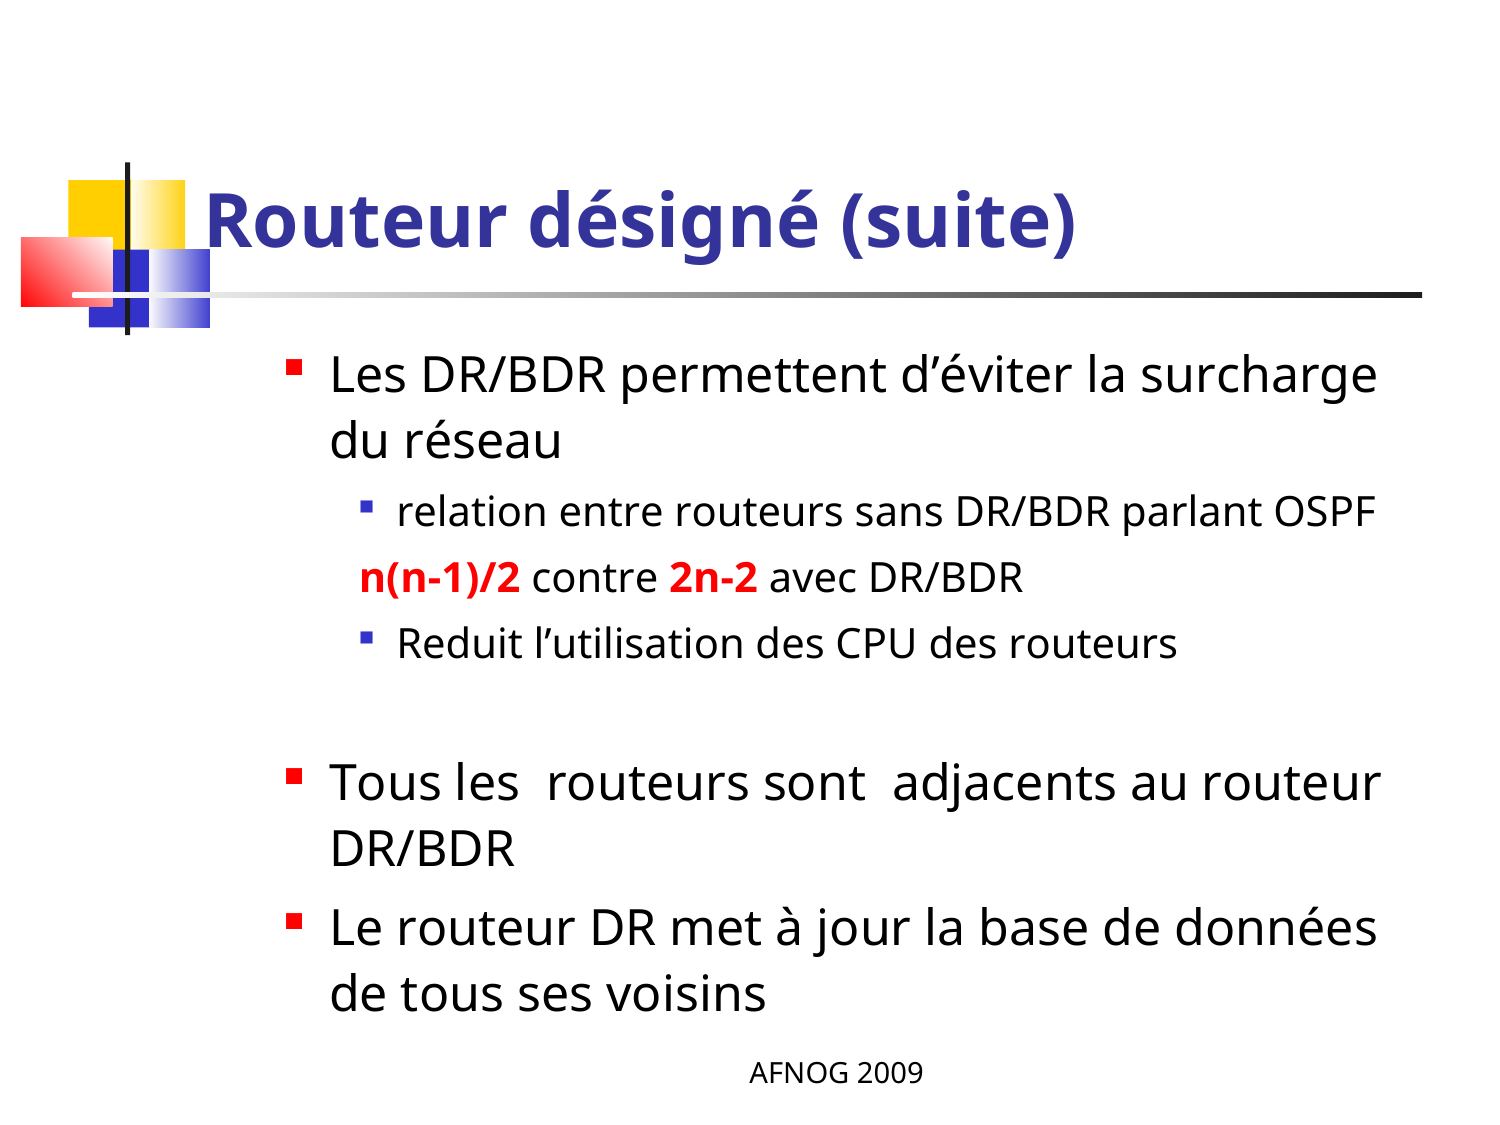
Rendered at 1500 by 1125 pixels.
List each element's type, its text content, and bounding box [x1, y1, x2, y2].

title Routeur désigné (suite)‏ [188, 35, 1468, 276]
list Les DR/BDR permettent d’éviter la surcharge du réseau relation entre routeurs sans DR/BDR parlant OSPF n(n-1)/2 contre 2n-2 avec DR/BDR Reduit l’utilisation des CPU des routeurs Tous les routeurs sont adjacents au routeur DR/BDR Le routeur DR met à jour la base de données de tous ses voisins [193, 330, 1447, 1071]
